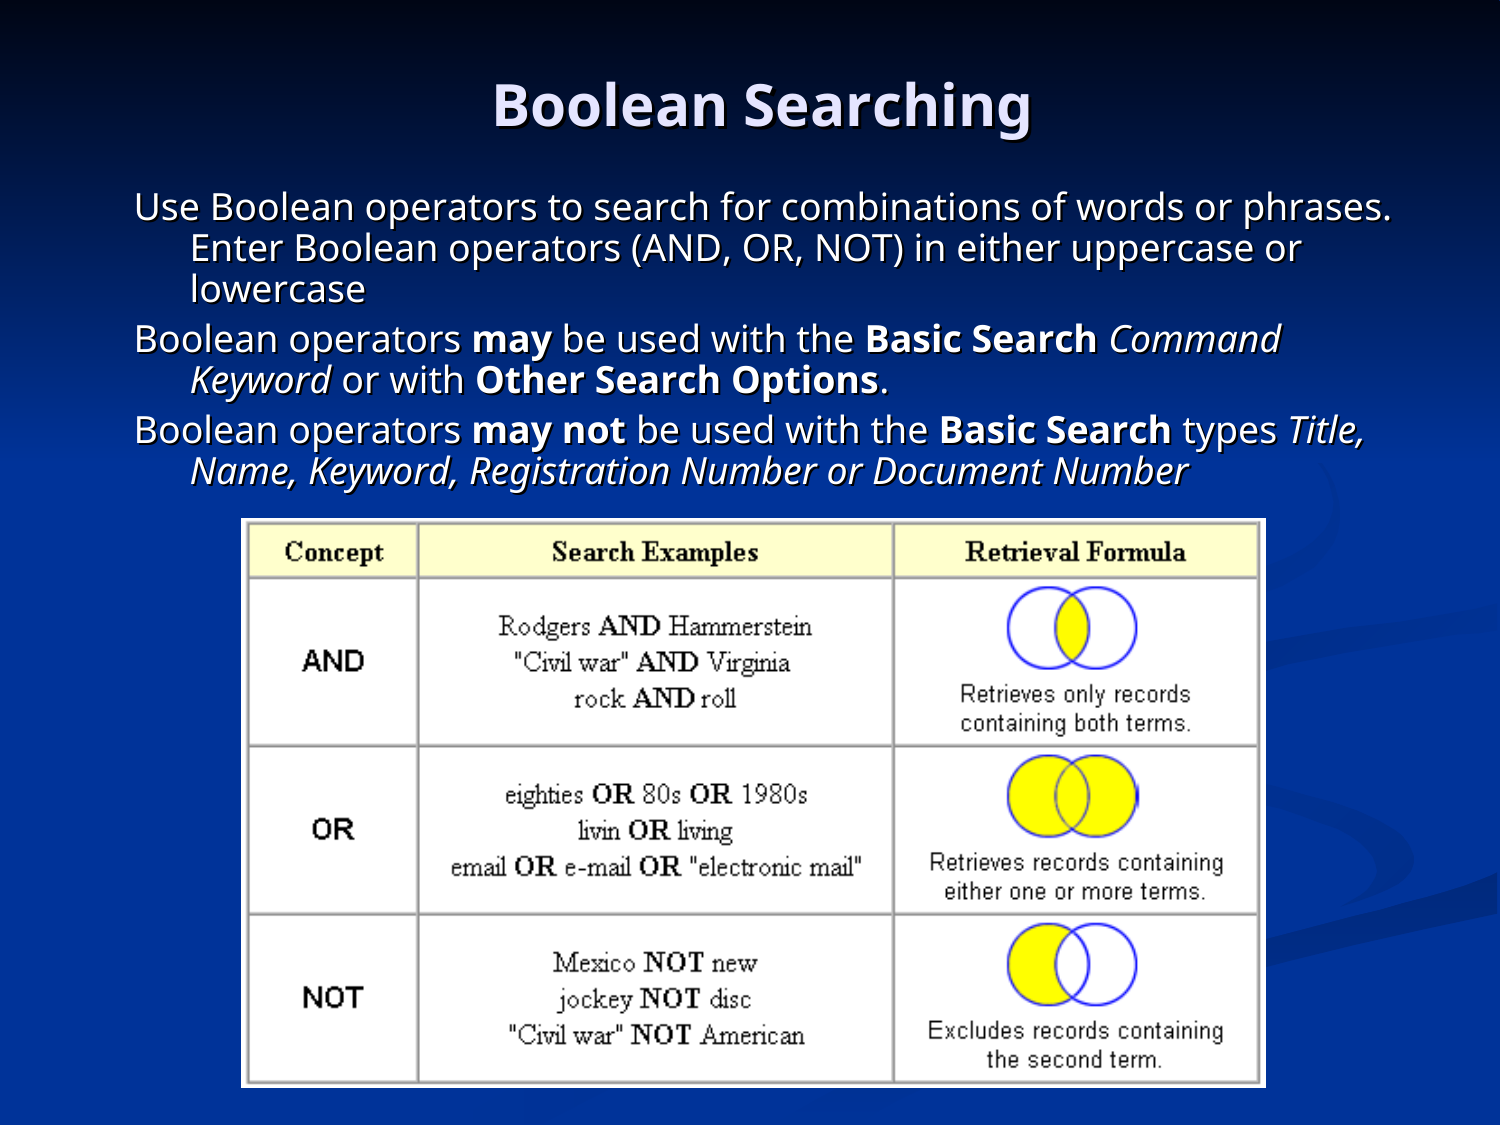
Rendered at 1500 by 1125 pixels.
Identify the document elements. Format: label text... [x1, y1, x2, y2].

list Use Boolean operators to search for combinations of words or phrases. Enter Boolean operators (AND, OR, NOT) in either uppercase or lowercase Boolean operators may be used with the Basic Search Command Keyword or with Other Search Options. Boolean operators may not be used with the Basic Search types Title, Name, Keyword, Registration Number or Document Number [118, 180, 1432, 503]
title Boolean Searching [412, 60, 1113, 147]
chart [241, 518, 1266, 1088]
